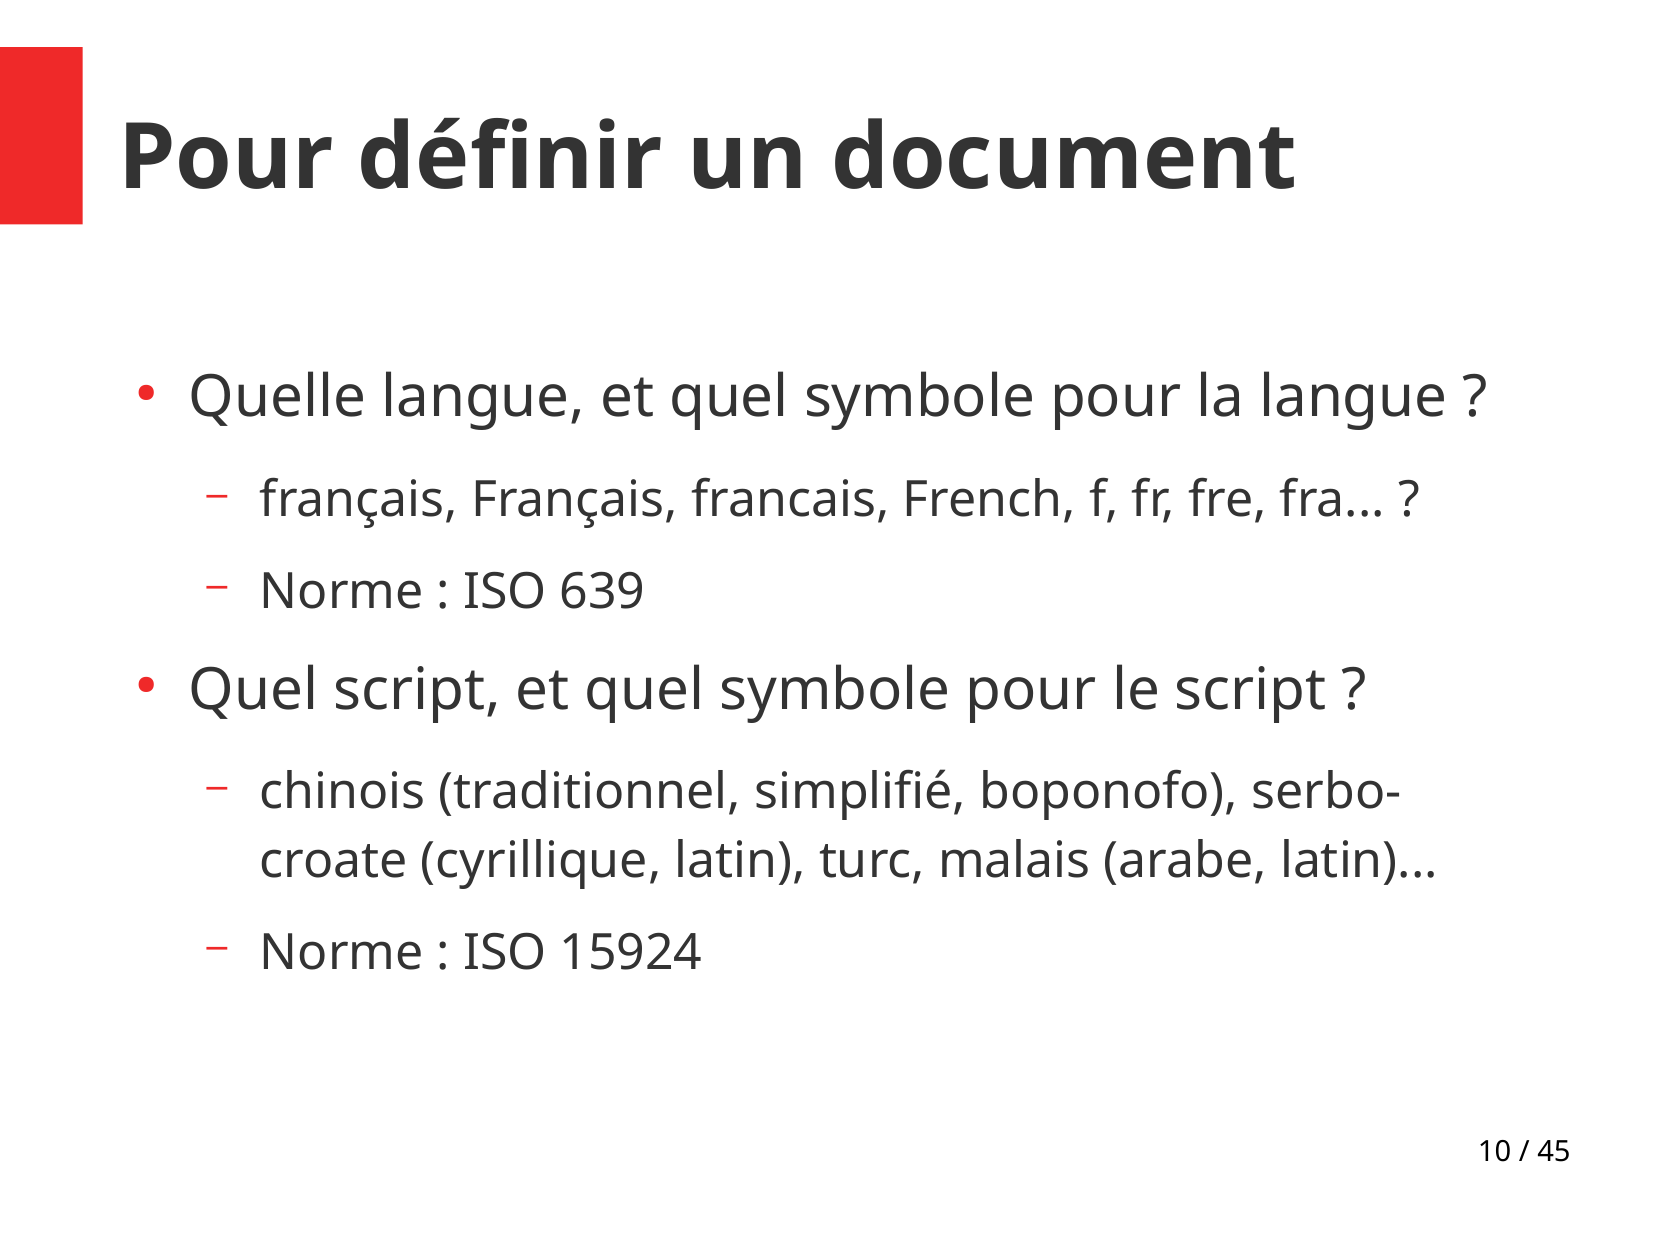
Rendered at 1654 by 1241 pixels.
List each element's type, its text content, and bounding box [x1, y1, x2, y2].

list Quelle langue, et quel symbole pour la langue ? français, Français, francais, French, f, fr, fre, fra... ? Norme : ISO 639 Quel script, et quel symbole pour le script ? chinois (traditionnel, simplifié, boponofo), serbo-croate (cyrillique, latin), turc, malais (arabe, latin)... Norme : ISO 15924 [118, 354, 1536, 1074]
title Pour définir un document [118, 49, 1571, 257]
